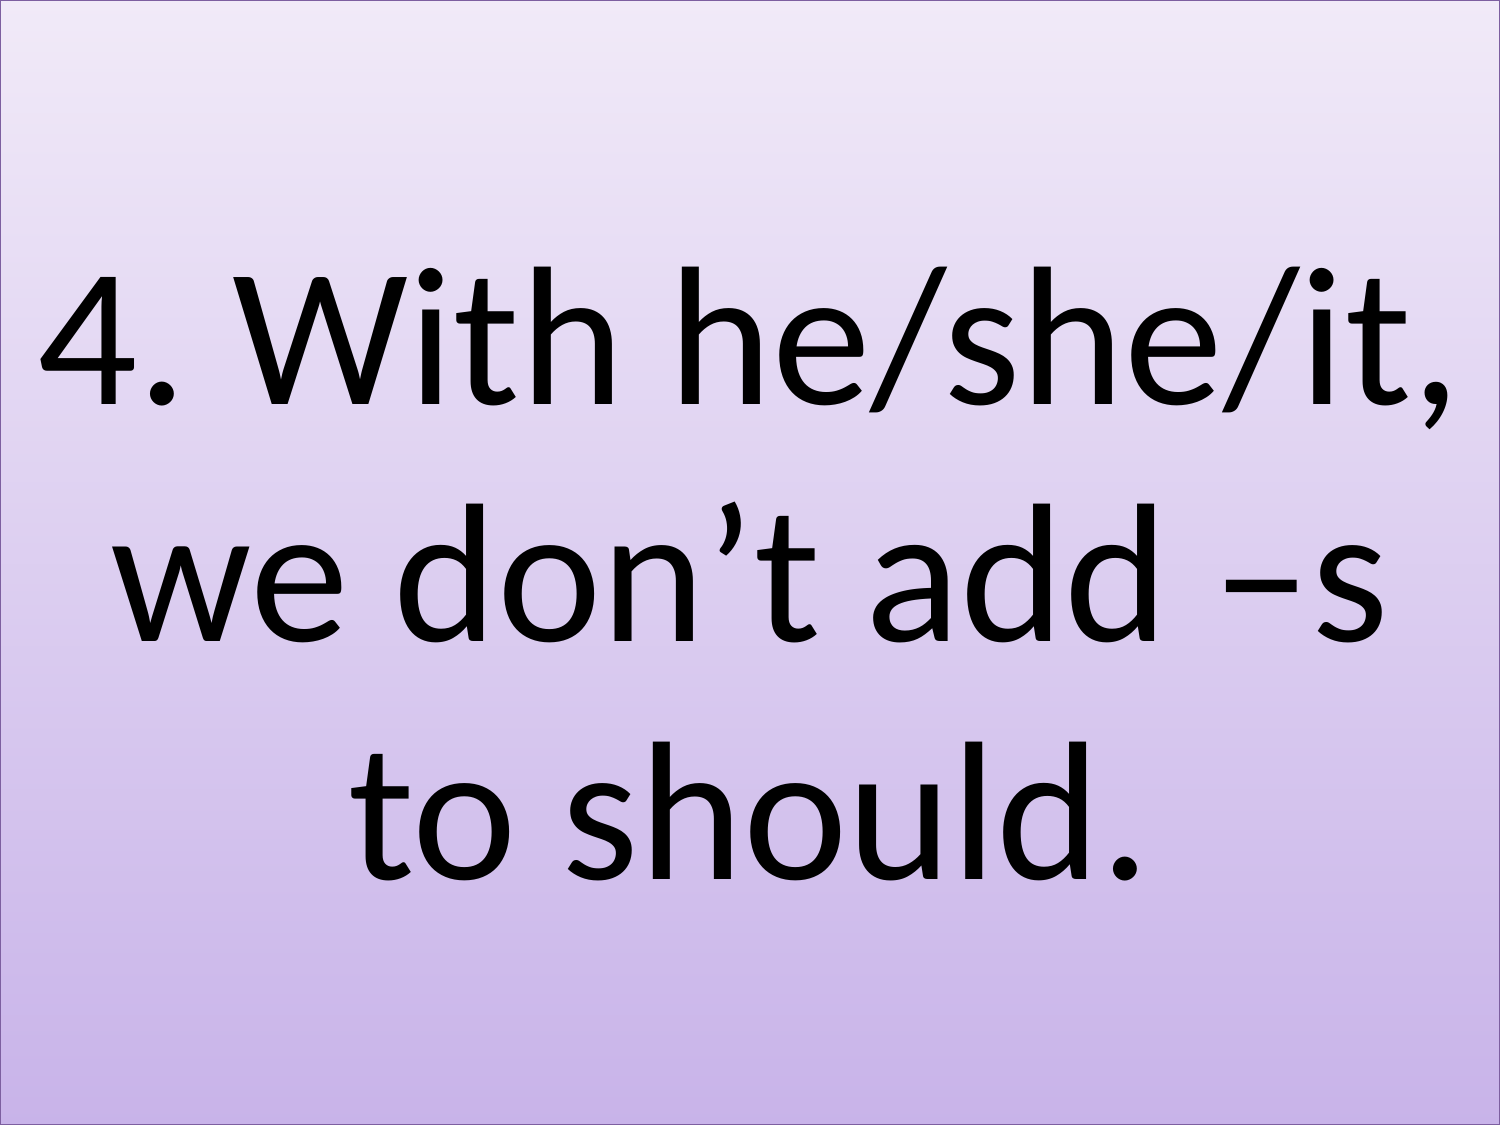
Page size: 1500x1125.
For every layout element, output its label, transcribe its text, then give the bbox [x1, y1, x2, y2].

title 4. With he/she/it, we don’t add –s to should. [0, 0, 1500, 1125]
